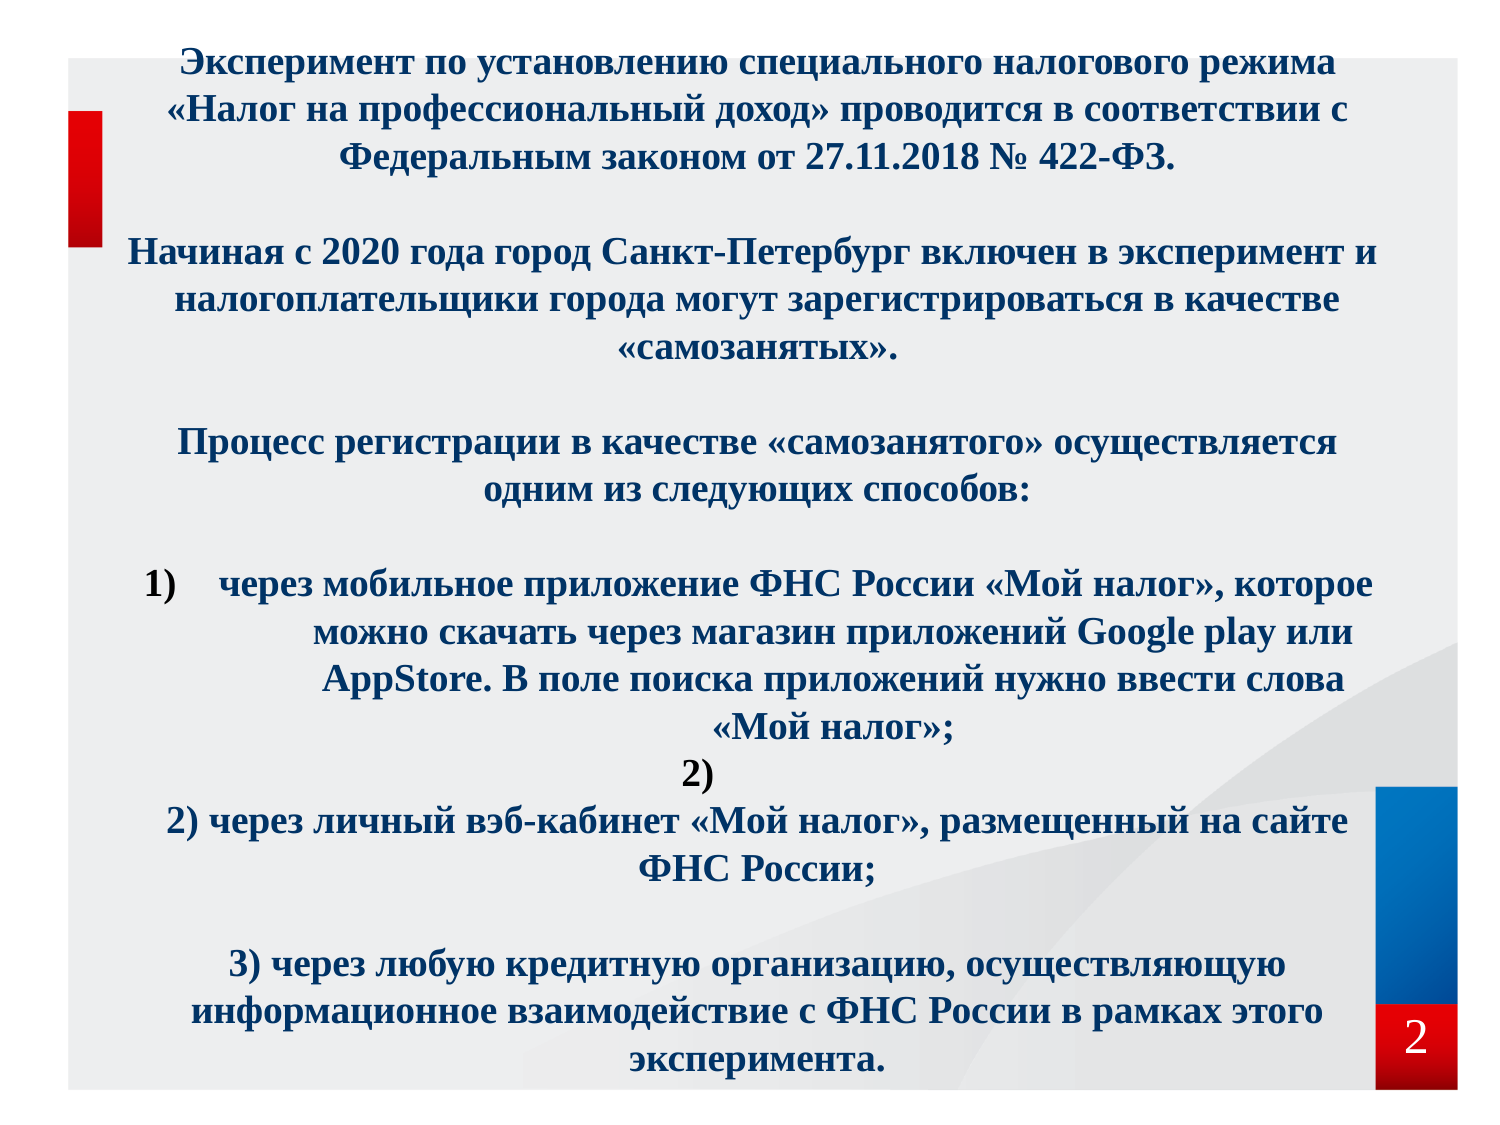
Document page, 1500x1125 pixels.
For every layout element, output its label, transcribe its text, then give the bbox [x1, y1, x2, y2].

text_box Эксперимент по установлению специального налогового режима «Налог на профессиональный доход» проводится в соответствии с Федеральным законом от 27.11.2018 № 422-ФЗ. Начиная с 2020 года город Санкт-Петербург включен в эксперимент и налогоплательщики города могут зарегистрироваться в качестве «самозанятых». Процесс регистрации в качестве «самозанятого» осуществляется одним из следующих способов: через мобильное приложение ФНС России «Мой налог», которое можно скачать через магазин приложений Google play или AppStore. В поле поиска приложений нужно ввести слова «Мой налог»; 2) через личный вэб-кабинет «Мой налог», размещенный на сайте ФНС России; 3) через любую кредитную организацию, осуществляющую информационное взаимодействие с ФНС России в рамках этого эксперимента. [125, 34, 1388, 1125]
text_box 2 [1401, 1003, 1432, 1065]
text_box [0, 5, 1500, 1125]
